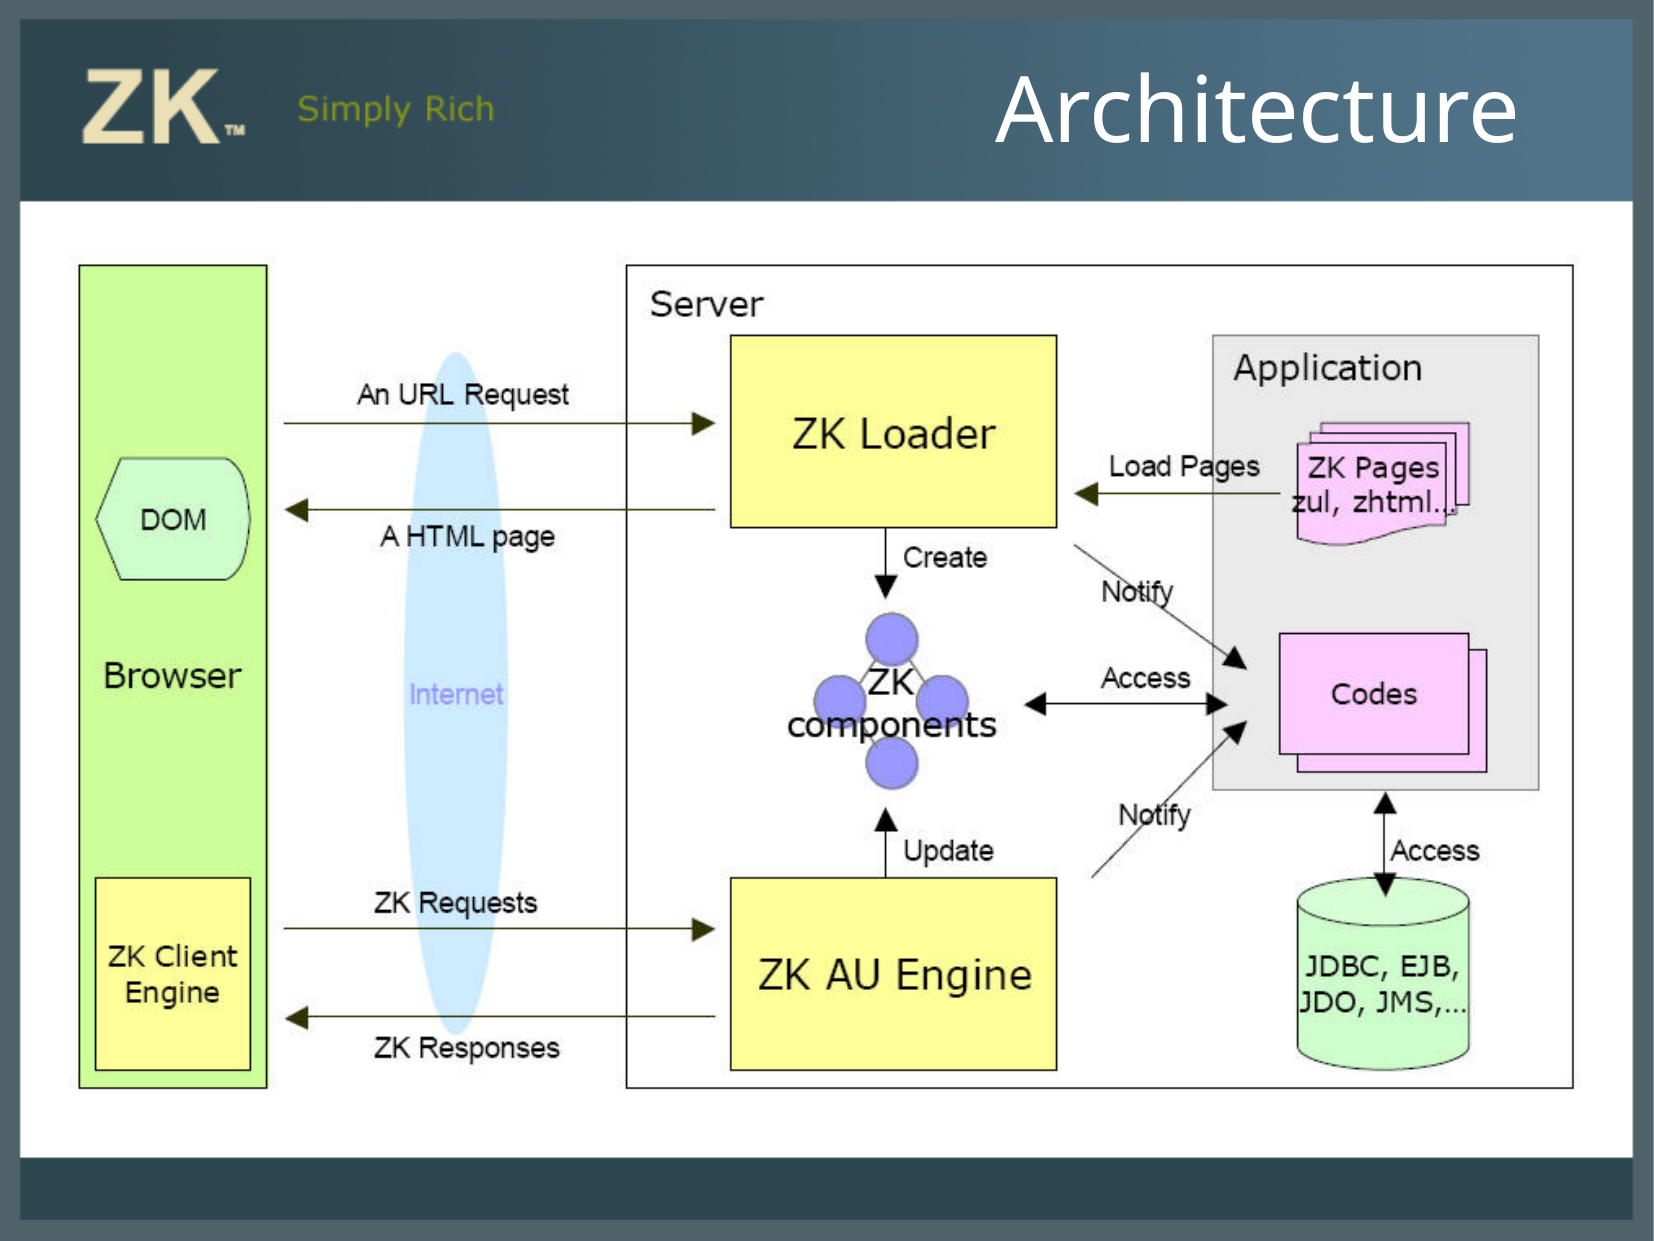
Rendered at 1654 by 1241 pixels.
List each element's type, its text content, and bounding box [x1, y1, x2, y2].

picture [0, 0, 1654, 1241]
title Architecture [885, 36, 1630, 178]
